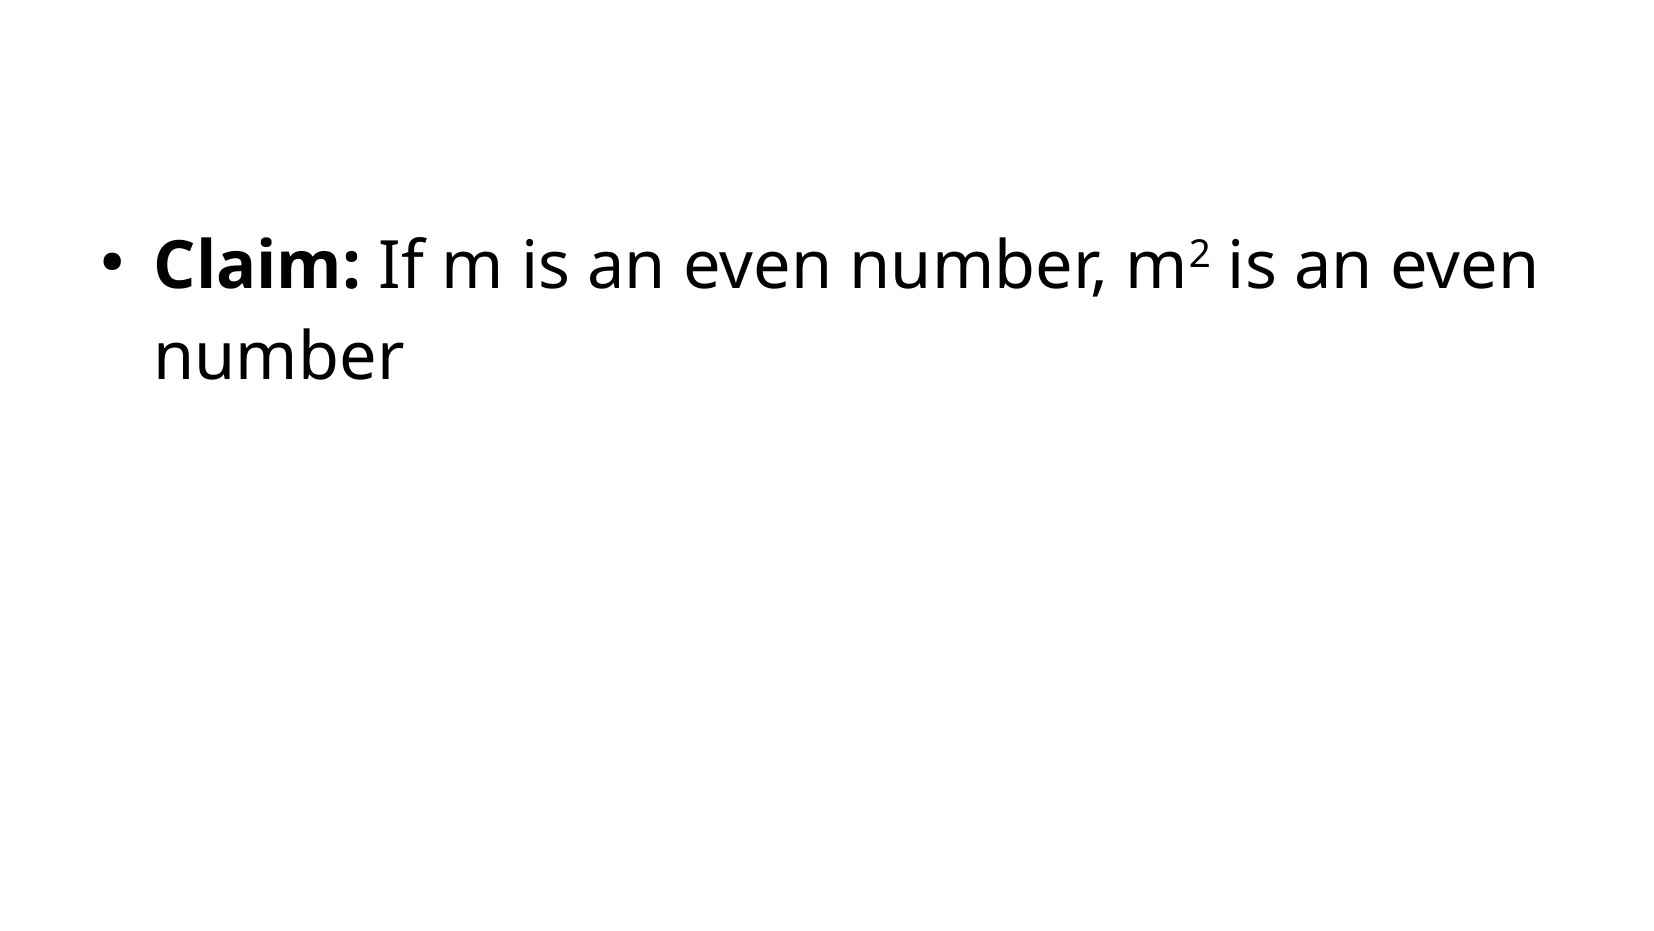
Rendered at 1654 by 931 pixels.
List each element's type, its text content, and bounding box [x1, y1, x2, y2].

list Claim: If m is an even number, m2 is an even number [82, 217, 1571, 758]
